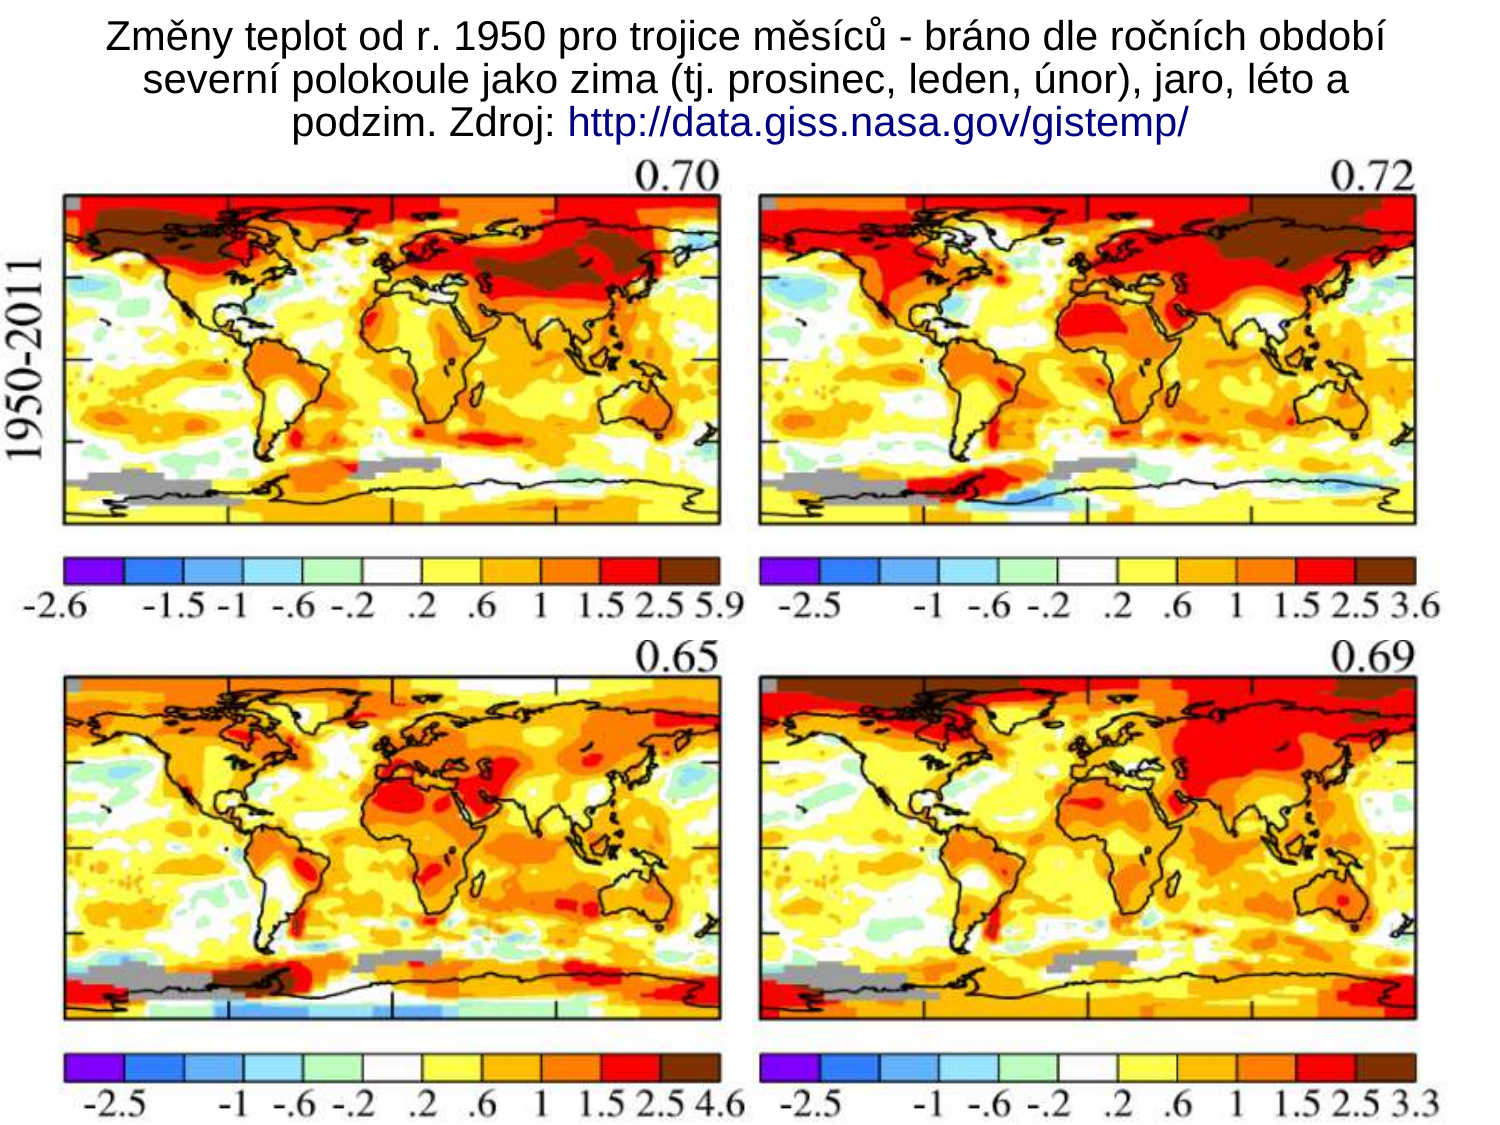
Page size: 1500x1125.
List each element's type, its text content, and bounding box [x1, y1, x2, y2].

picture [0, 157, 1447, 630]
title Změny teplot od r. 1950 pro trojice měsíců - bráno dle ročních období severní polokoule jako zima (tj. prosinec, leden, únor), jaro, léto a podzim. Zdroj: http://data.giss.nasa.gov/gistemp/ [75, 13, 1418, 148]
picture [59, 640, 1447, 1123]
